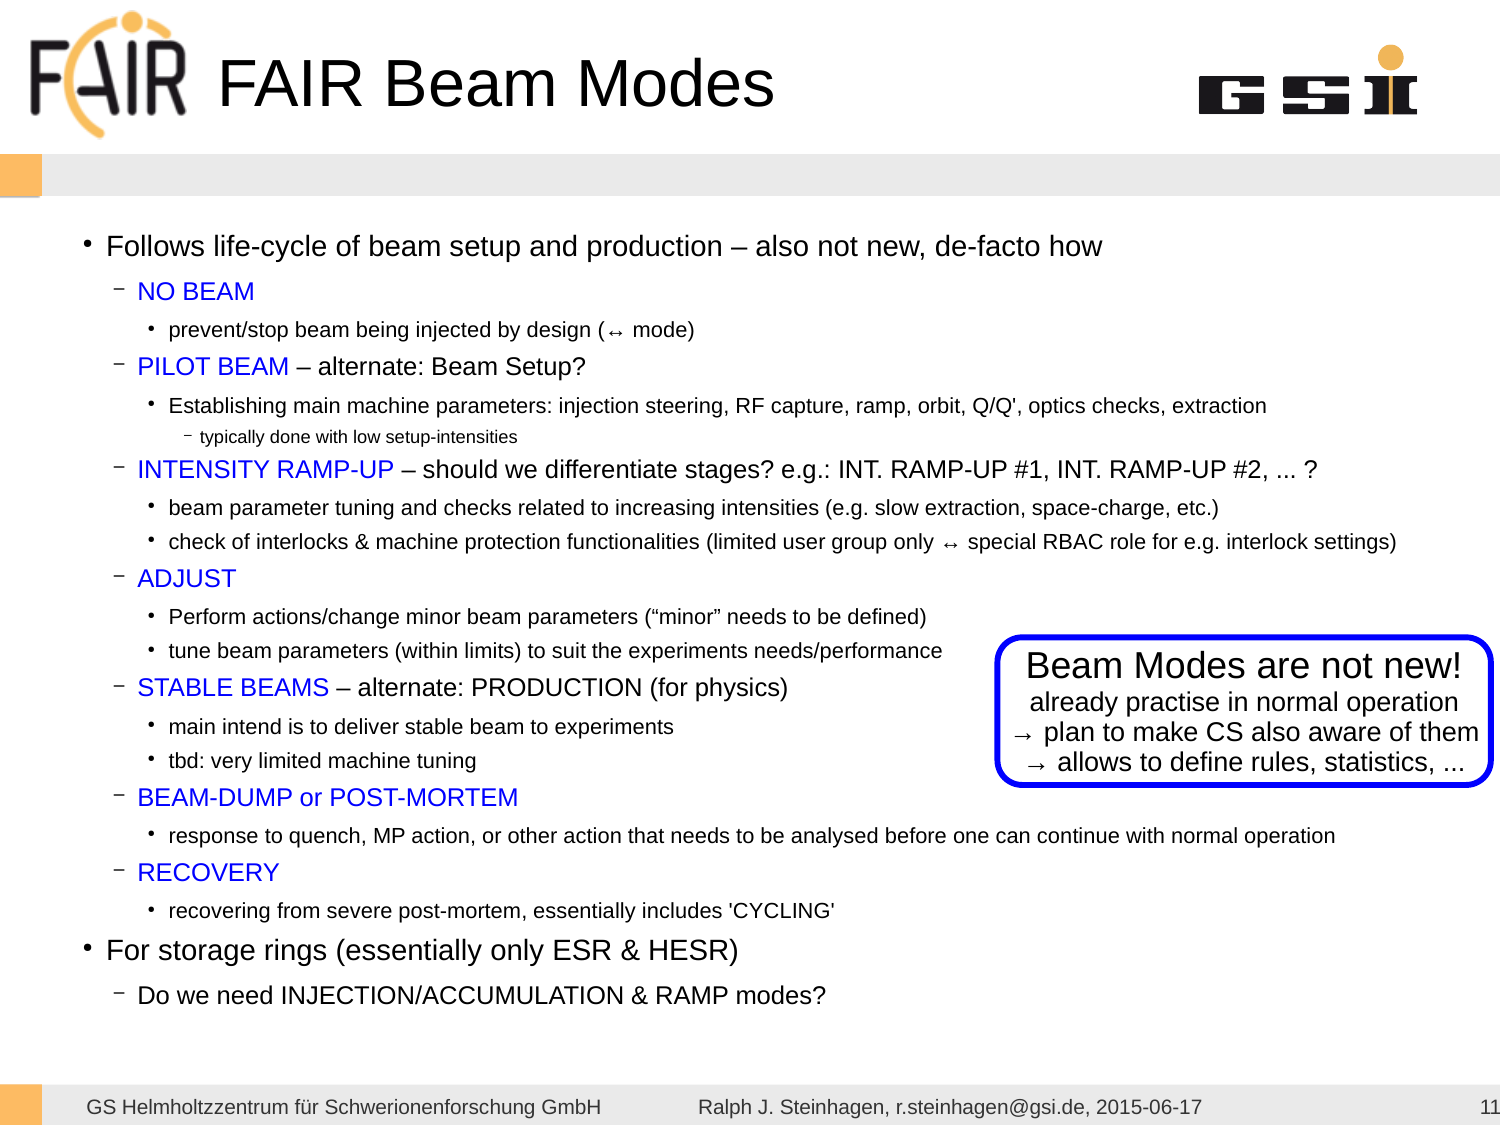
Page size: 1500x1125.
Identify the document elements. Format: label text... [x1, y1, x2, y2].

picture [30, 9, 187, 141]
picture [1197, 42, 1419, 117]
title FAIR Beam Modes [217, 20, 1109, 147]
list Follows life-cycle of beam setup and production – also not new, de-facto how NO BEAM prevent/stop beam being injected by design (↔ mode) PILOT BEAM – alternate: Beam Setup? Establishing main machine parameters: injection steering, RF capture, ramp, orbit, Q/Q', optics checks, extraction typically done with low setup-intensities INTENSITY RAMP-UP – should we differentiate stages? e.g.: INT. RAMP-UP #1, INT. RAMP-UP #2, ... ? beam parameter tuning and checks related to increasing intensities (e.g. slow extraction, space-charge, etc.) check of interlocks & machine protection functionalities (limited user group only ↔ special RBAC role for e.g. interlock settings) ADJUST Perform actions/change minor beam parameters (“minor” needs to be defined) tune beam parameters (within limits) to suit the experiments needs/performance STABLE BEAMS – alternate: PRODUCTION (for physics) main intend is to deliver stable beam to experiments tbd: very limited machine tuning BEAM-DUMP or POST-MORTEM response to quench, MP action, or other action that needs to be analysed before one can continue with normal operation RECOVERY recovering from severe post-mortem, essentially includes 'CYCLING' For storage rings (essentially only ESR & HESR) Do we need INJECTION/ACCUMULATION & RAMP modes? [75, 226, 1425, 1050]
text_box Beam Modes are not new! already practise in normal operation → plan to make CS also aware of them → allows to define rules, statistics, ... [997, 637, 1491, 785]
